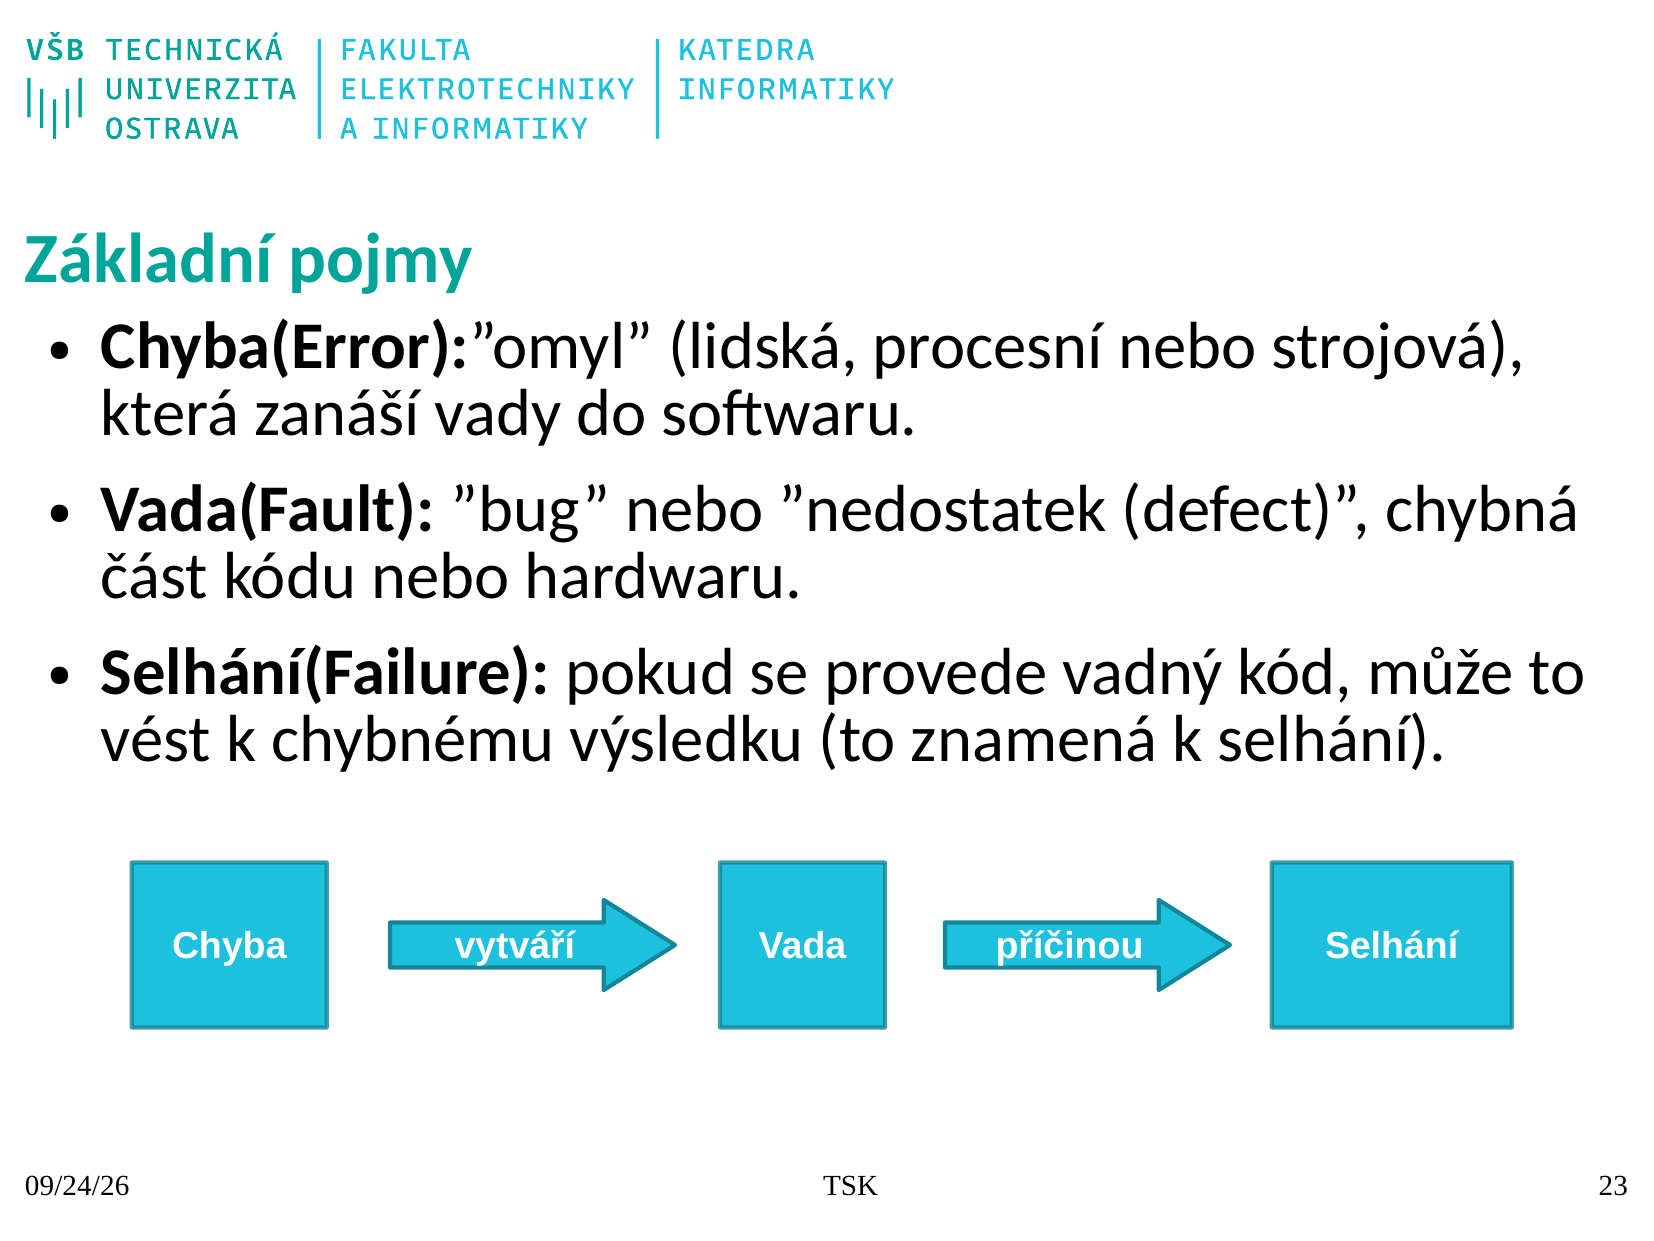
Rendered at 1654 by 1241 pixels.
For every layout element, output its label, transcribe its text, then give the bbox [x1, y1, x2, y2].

text_box Chyba [131, 862, 327, 1028]
list Chyba(Error):”omyl” (lidská, procesní nebo strojová), která zanáší vady do softwaru. Vada(Fault): ”bug” nebo ”nedostatek (defect)”, chybná část kódu nebo hardwaru. Selhání(Failure): pokud se provede vadný kód, může to vést k chybnému výsledku (to znamená k selhání). [30, 318, 1629, 1146]
text_box Vada [720, 862, 886, 1028]
text_box příčinou [945, 900, 1231, 991]
title Základní pojmy [24, 169, 1629, 300]
picture [26, 31, 894, 139]
text_box Selhání [1271, 862, 1512, 1028]
text_box vytváří [390, 900, 676, 991]
